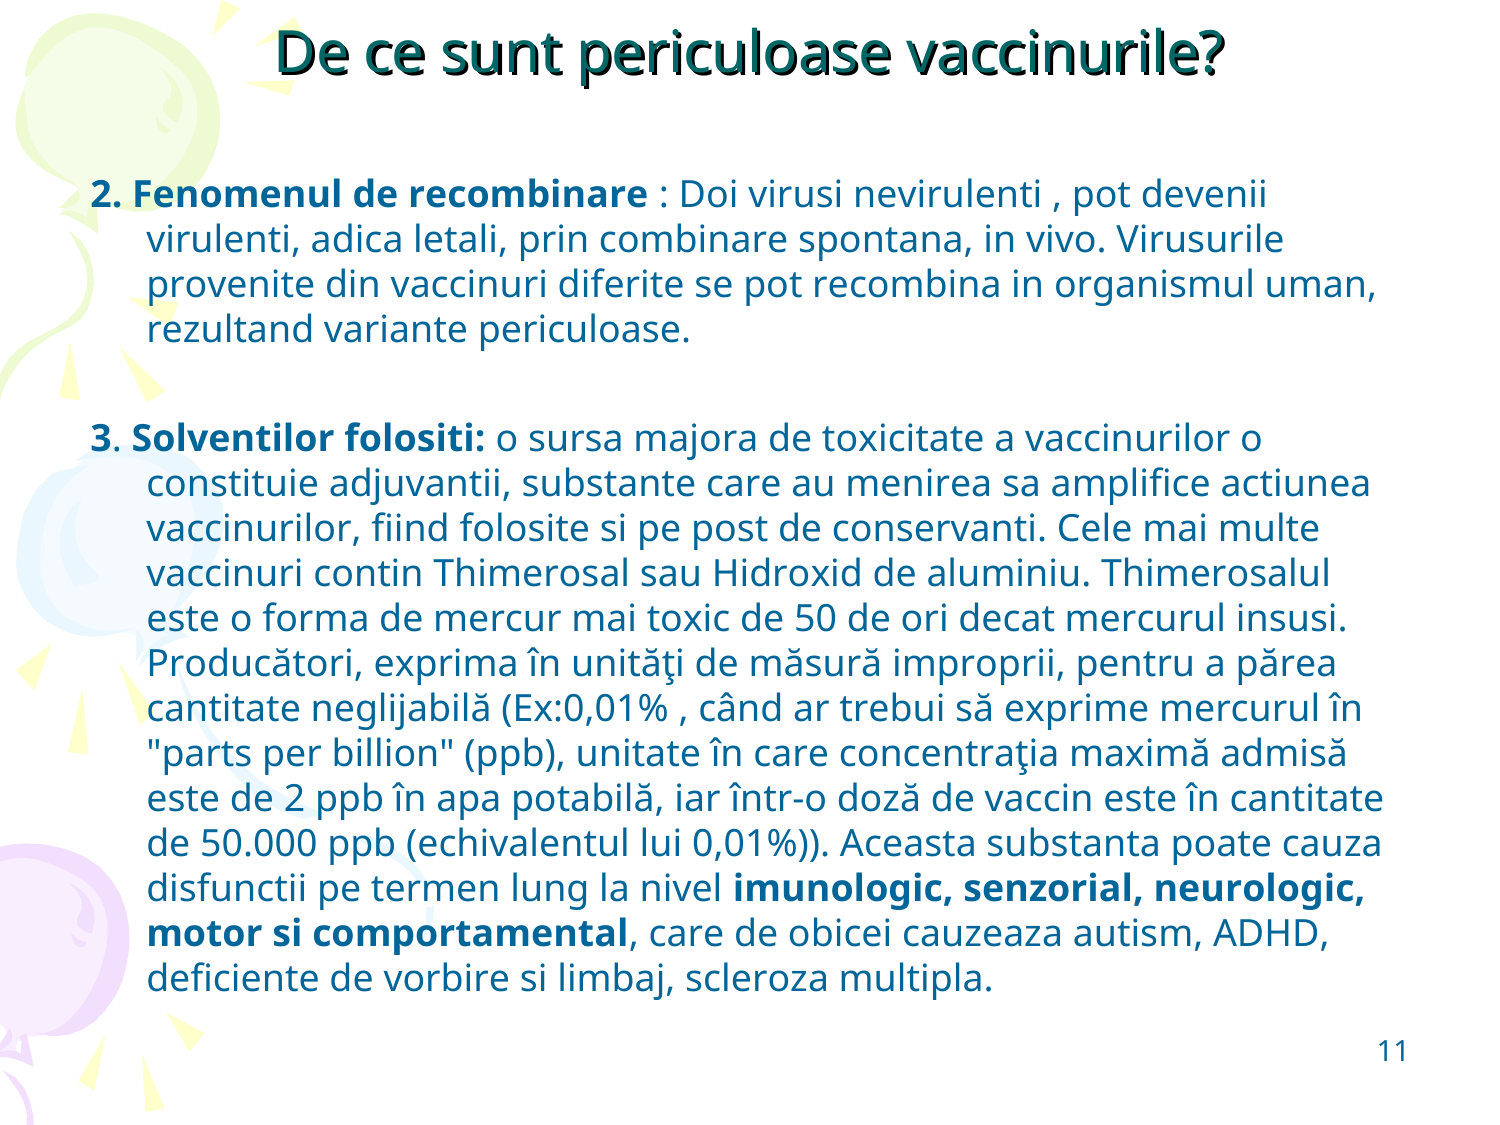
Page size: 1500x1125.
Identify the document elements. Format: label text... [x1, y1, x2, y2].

text_box 2. Fenomenul de recombinare : Doi virusi nevirulenti , pot devenii virulenti, adica letali, prin combinare spontana, in vivo. Virusurile provenite din vaccinuri diferite se pot recombina in organismul uman, rezultand variante periculoase. 3. Solventilor folositi: o sursa majora de toxicitate a vaccinurilor o constituie adjuvantii, substante care au menirea sa amplifice actiunea vaccinurilor, fiind folosite si pe post de conservanti. Cele mai multe vaccinuri contin Thimerosal sau Hidroxid de aluminiu. Thimerosalul este o forma de mercur mai toxic de 50 de ori decat mercurul insusi. Producători, exprima în unităţi de măsură improprii, pentru a părea cantitate neglijabilă (Ex:0,01% , când ar trebui să exprime mercurul în "parts per billion" (ppb), unitate în care concentraţia maximă admisă este de 2 ppb în apa potabilă, iar într-o doză de vaccin este în cantitate de 50.000 ppb (echivalentul lui 0,01%)). Aceasta substanta poate cauza disfunctii pe termen lung la nivel imunologic, senzorial, neurologic, motor si comportamental, care de obicei cauzeaza autism, ADHD, deficiente de vorbire si limbaj, scleroza multipla. [75, 162, 1426, 1106]
text_box <number> [1074, 1024, 1426, 1100]
text_box De ce sunt periculoase vaccinurile? [72, 21, 1426, 163]
